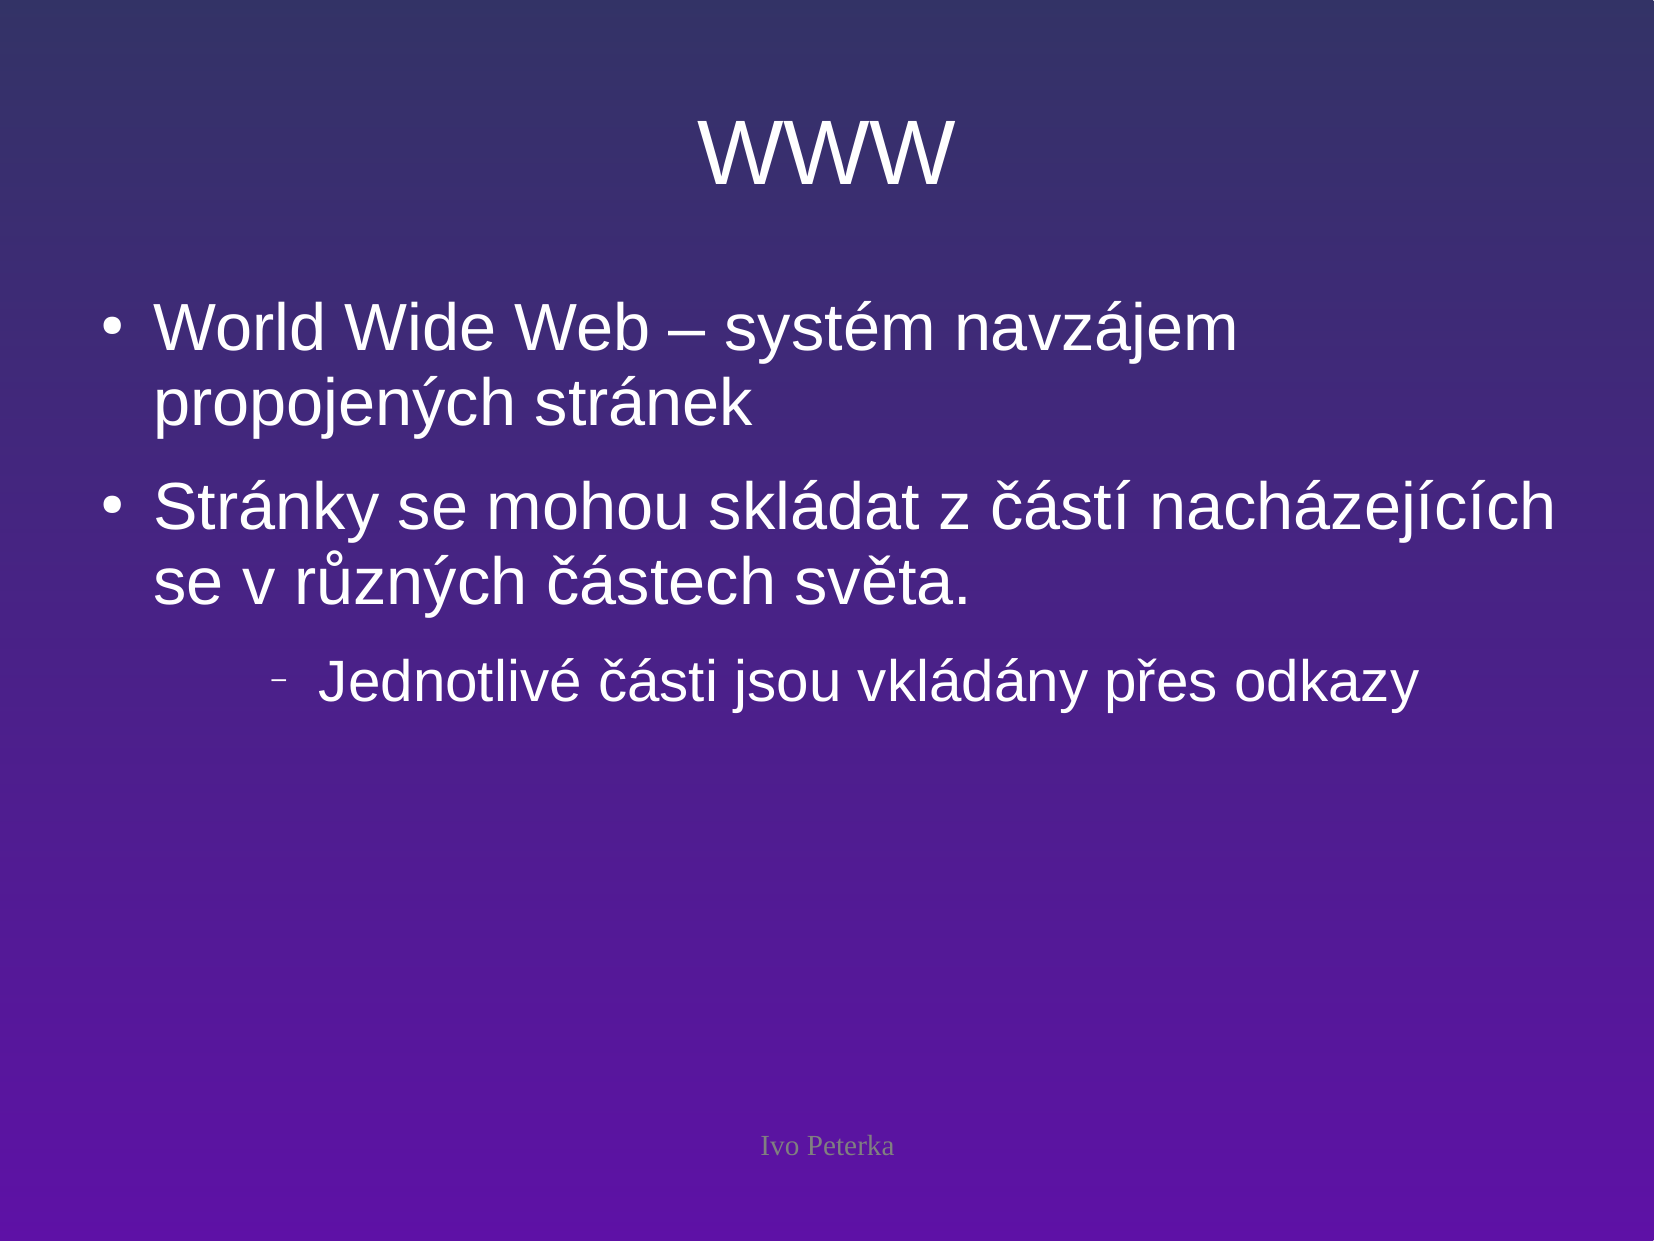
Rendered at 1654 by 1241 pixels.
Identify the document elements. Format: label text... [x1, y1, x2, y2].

list World Wide Web – systém navzájem propojených stránek Stránky se mohou skládat z částí nacházejících se v různých částech světa. Jednotlivé části jsou vkládány přes odkazy [82, 290, 1571, 1109]
title WWW [82, 49, 1571, 257]
